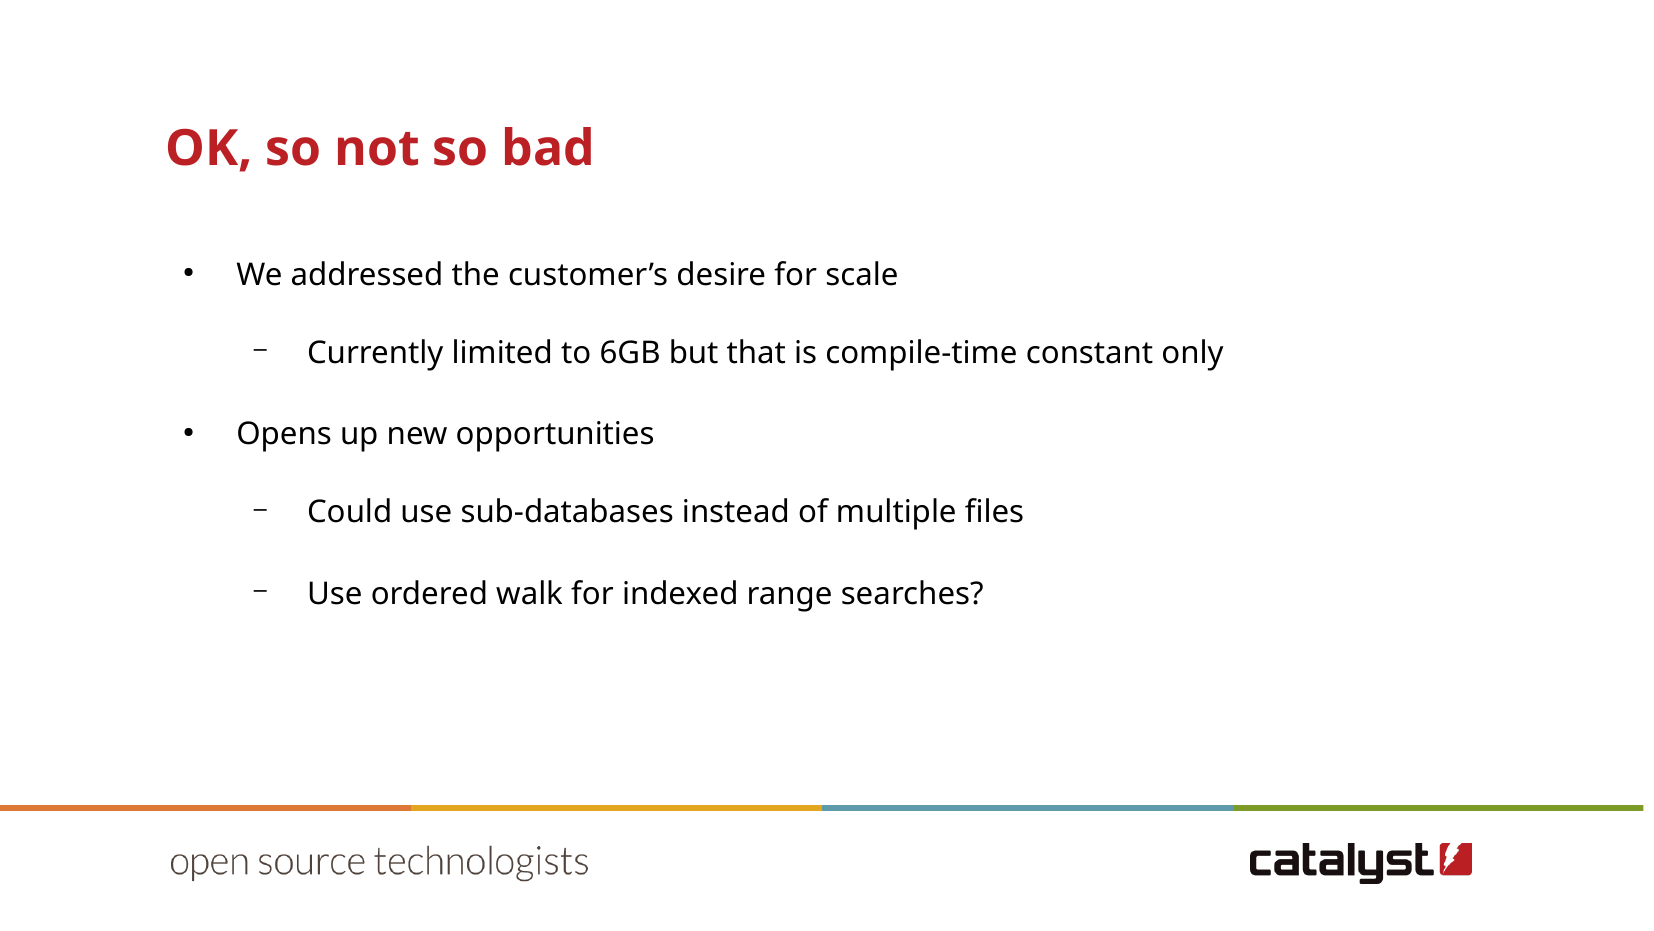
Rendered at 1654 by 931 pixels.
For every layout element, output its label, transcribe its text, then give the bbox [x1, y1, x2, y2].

picture [0, 805, 1644, 884]
title OK, so not so bad [165, 68, 1489, 224]
list We addressed the customer’s desire for scale Currently limited to 6GB but that is compile-time constant only Opens up new opportunities Could use sub-databases instead of multiple files Use ordered walk for indexed range searches? [165, 230, 1489, 770]
